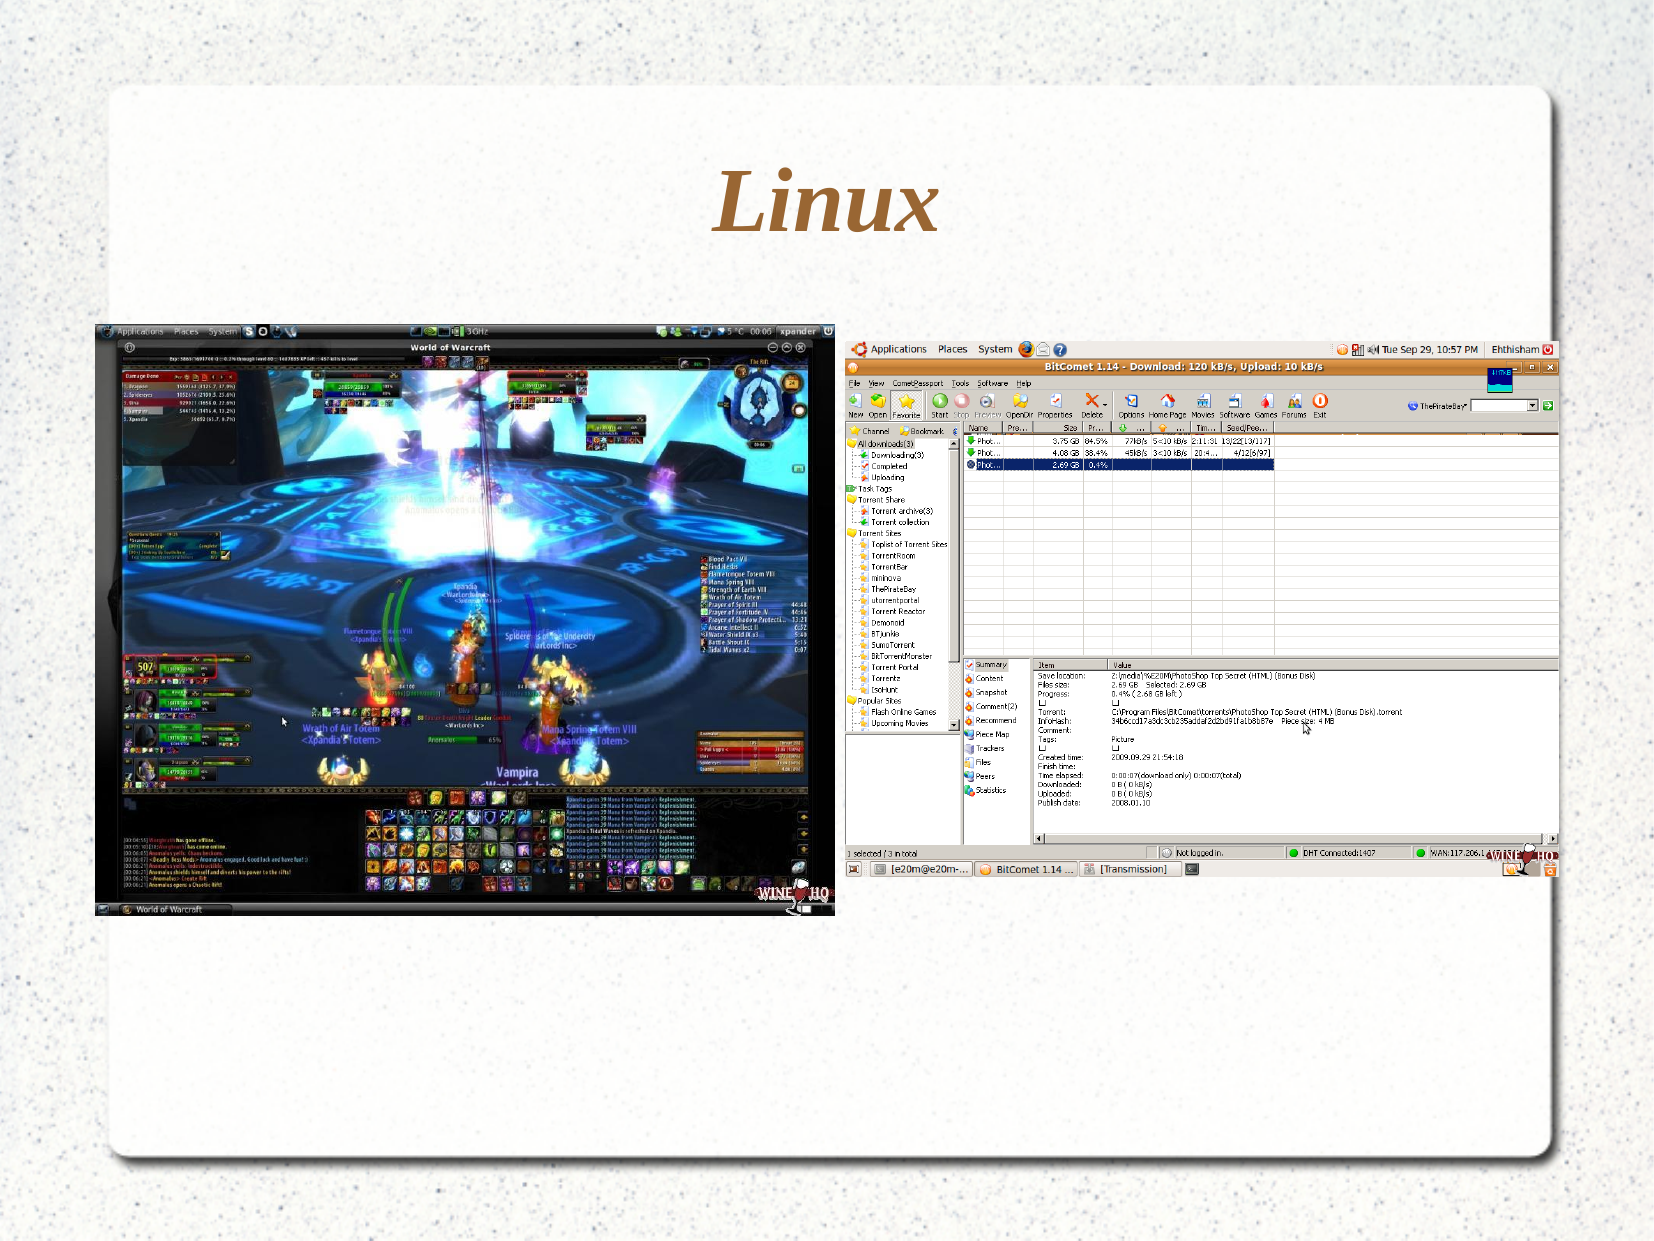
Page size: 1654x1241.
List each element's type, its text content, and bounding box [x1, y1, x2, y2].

picture [0, 0, 1654, 1241]
title Linux [118, 104, 1536, 297]
